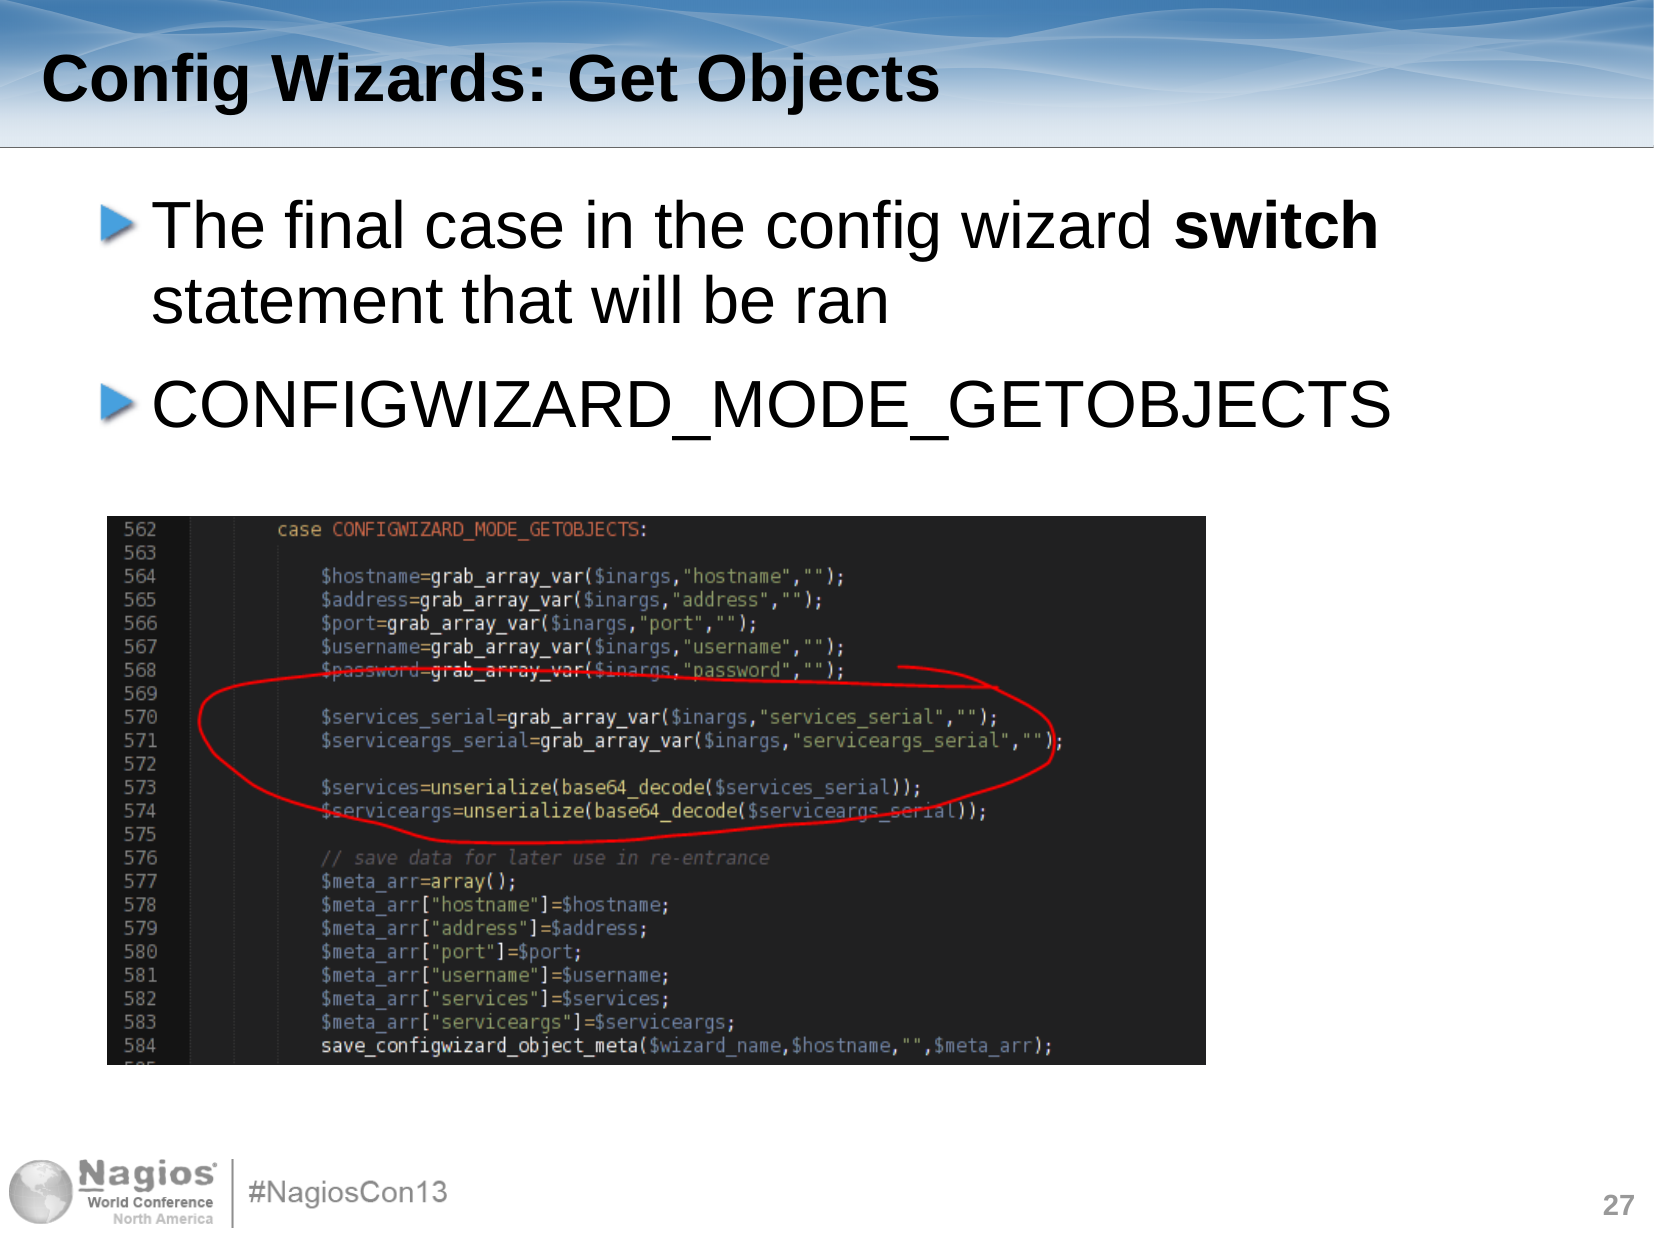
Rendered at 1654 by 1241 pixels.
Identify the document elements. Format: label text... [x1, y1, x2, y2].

title Config Wizards: Get Objects [41, 29, 1248, 127]
picture [9, 1159, 453, 1228]
picture [107, 516, 1206, 1065]
picture [0, 0, 1654, 147]
list The final case in the config wizard switch statement that will be ran CONFIGWIZARD_MODE_GETOBJECTS [80, 188, 1569, 1007]
